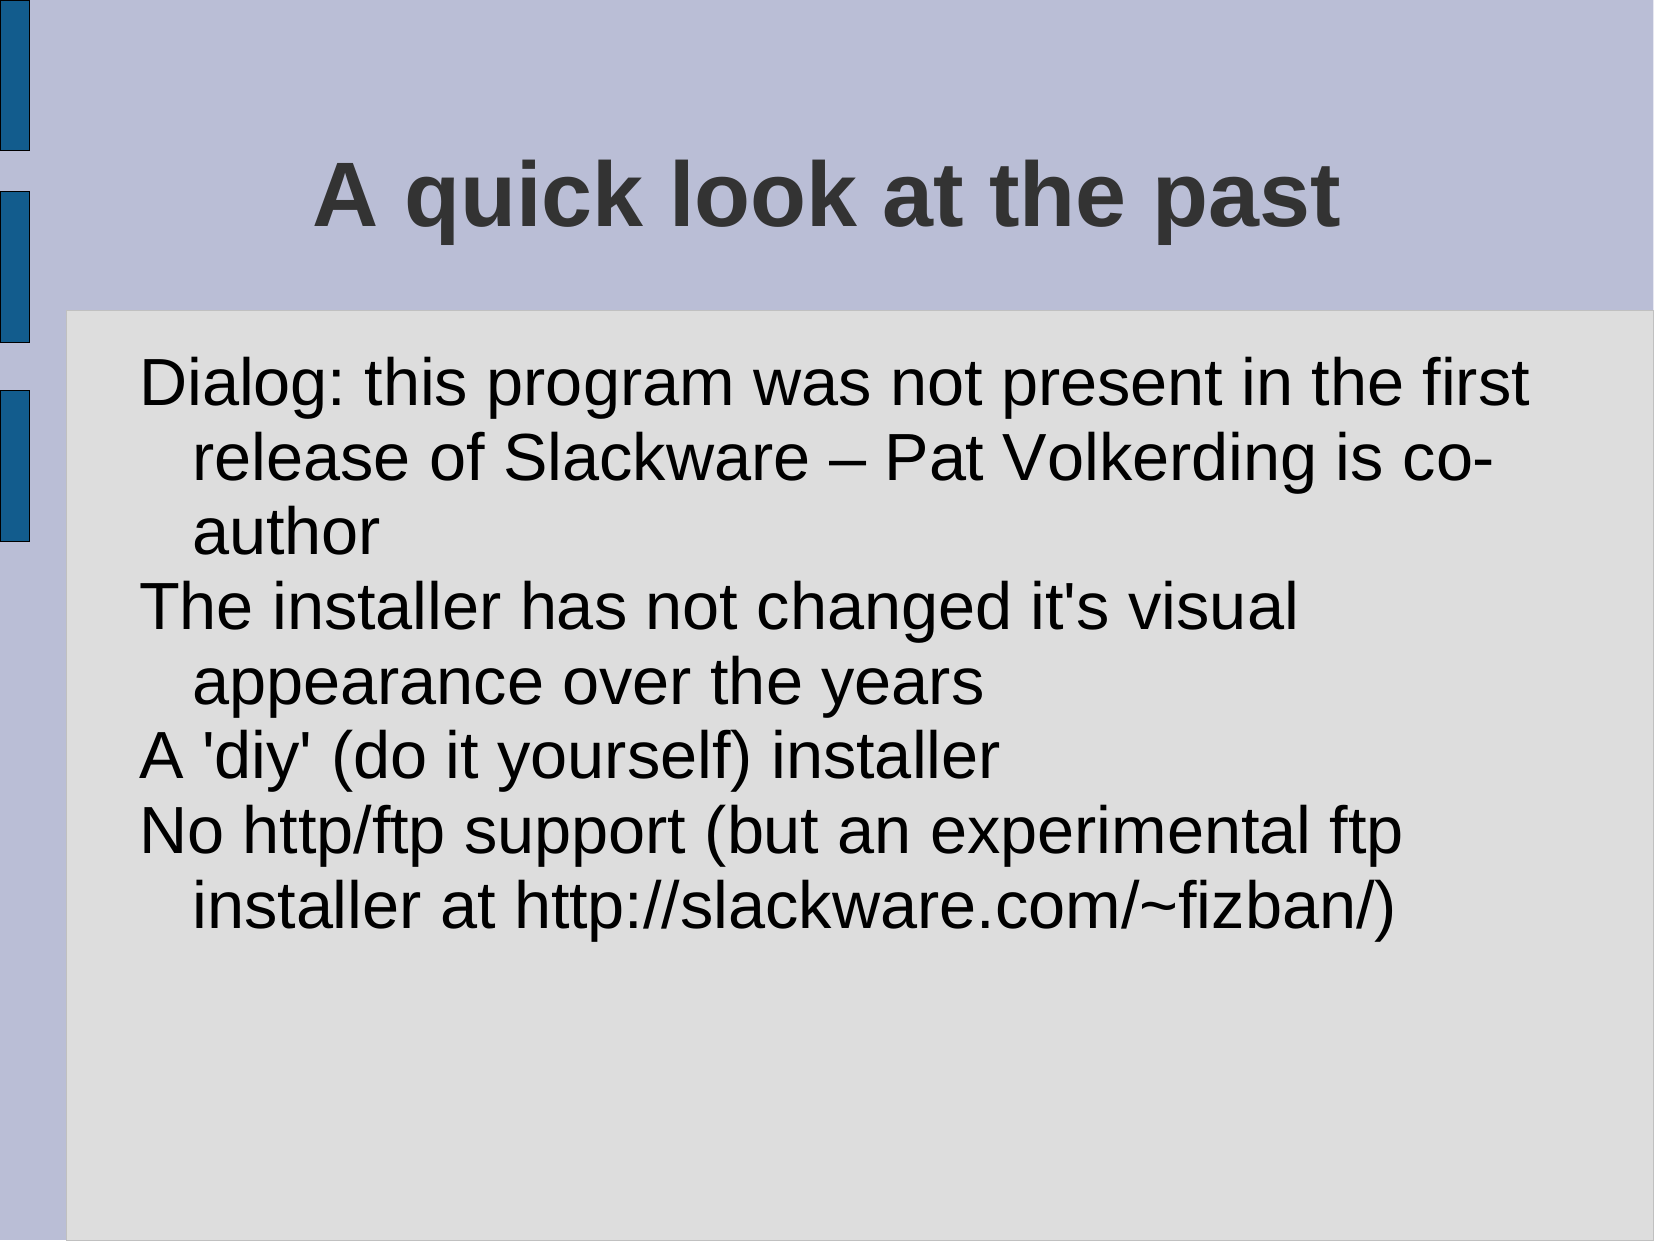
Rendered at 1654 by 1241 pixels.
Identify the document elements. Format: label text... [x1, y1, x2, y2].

title A quick look at the past [121, 91, 1534, 299]
list Dialog: this program was not present in the first release of Slackware – Pat Volkerding is co-author The installer has not changed it's visual appearance over the years A 'diy' (do it yourself) installer No http/ftp support (but an experimental ftp installer at http://slackware.com/~fizban/) [121, 344, 1534, 1127]
